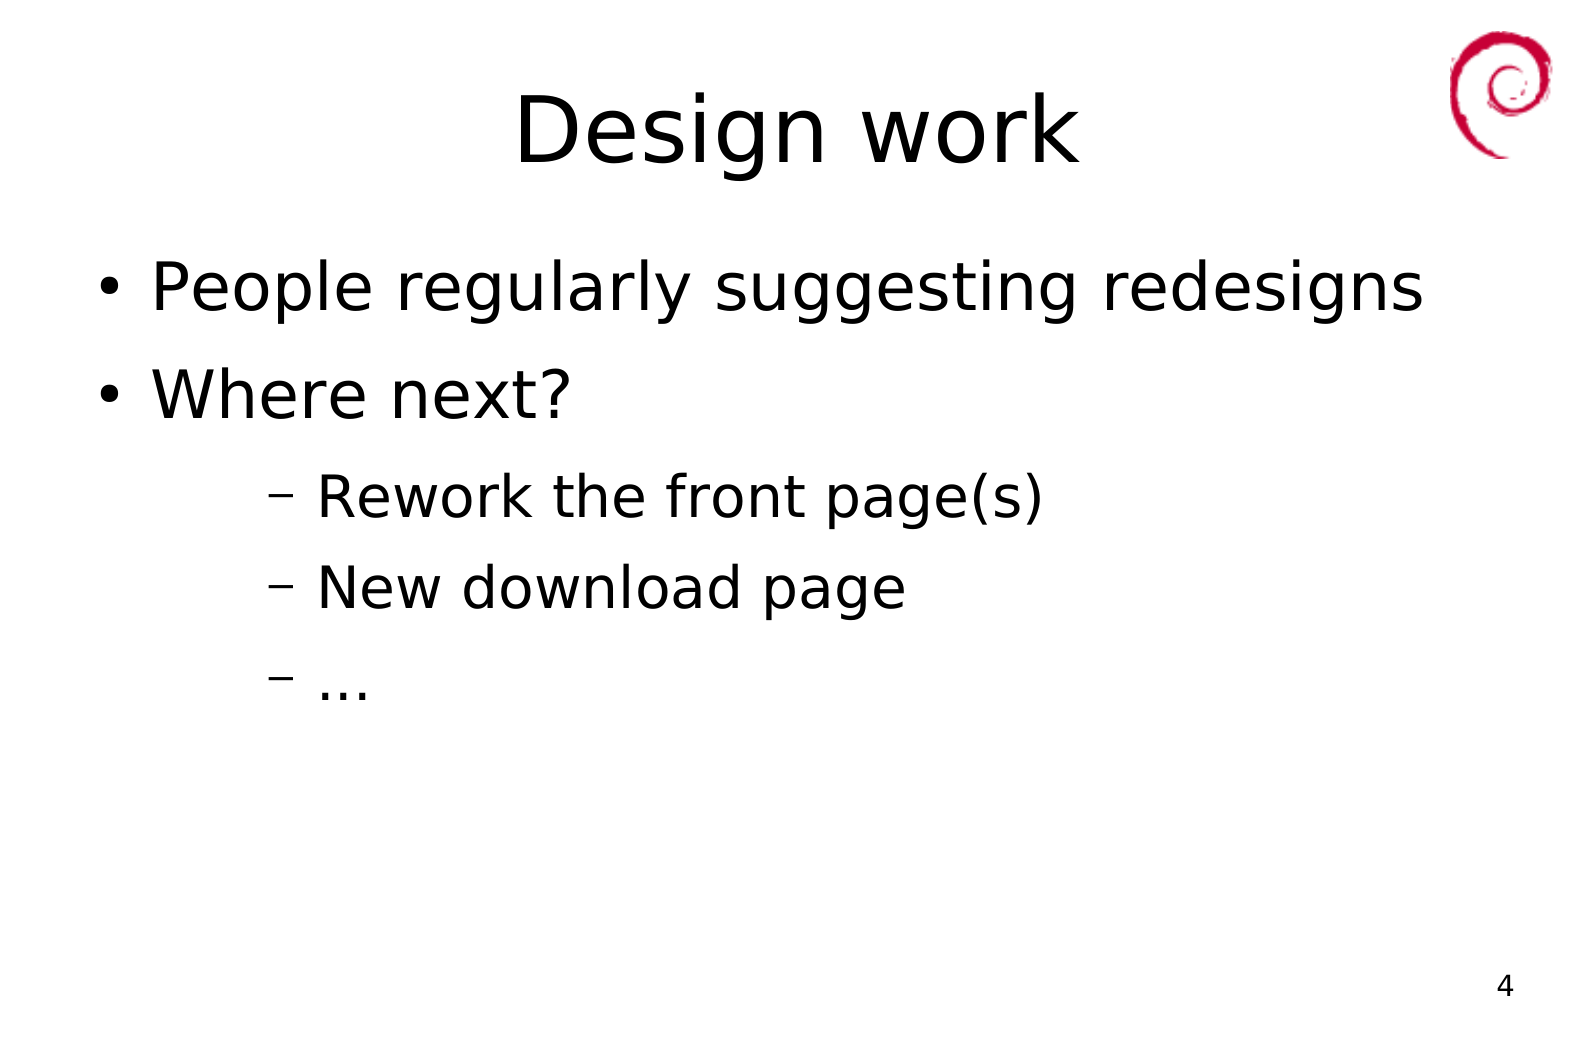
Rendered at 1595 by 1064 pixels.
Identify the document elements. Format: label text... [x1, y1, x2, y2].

picture [1450, 31, 1555, 159]
list People regularly suggesting redesigns Where next? Rework the front page(s) New download page ... [79, 248, 1515, 951]
title Design work [79, 42, 1515, 220]
